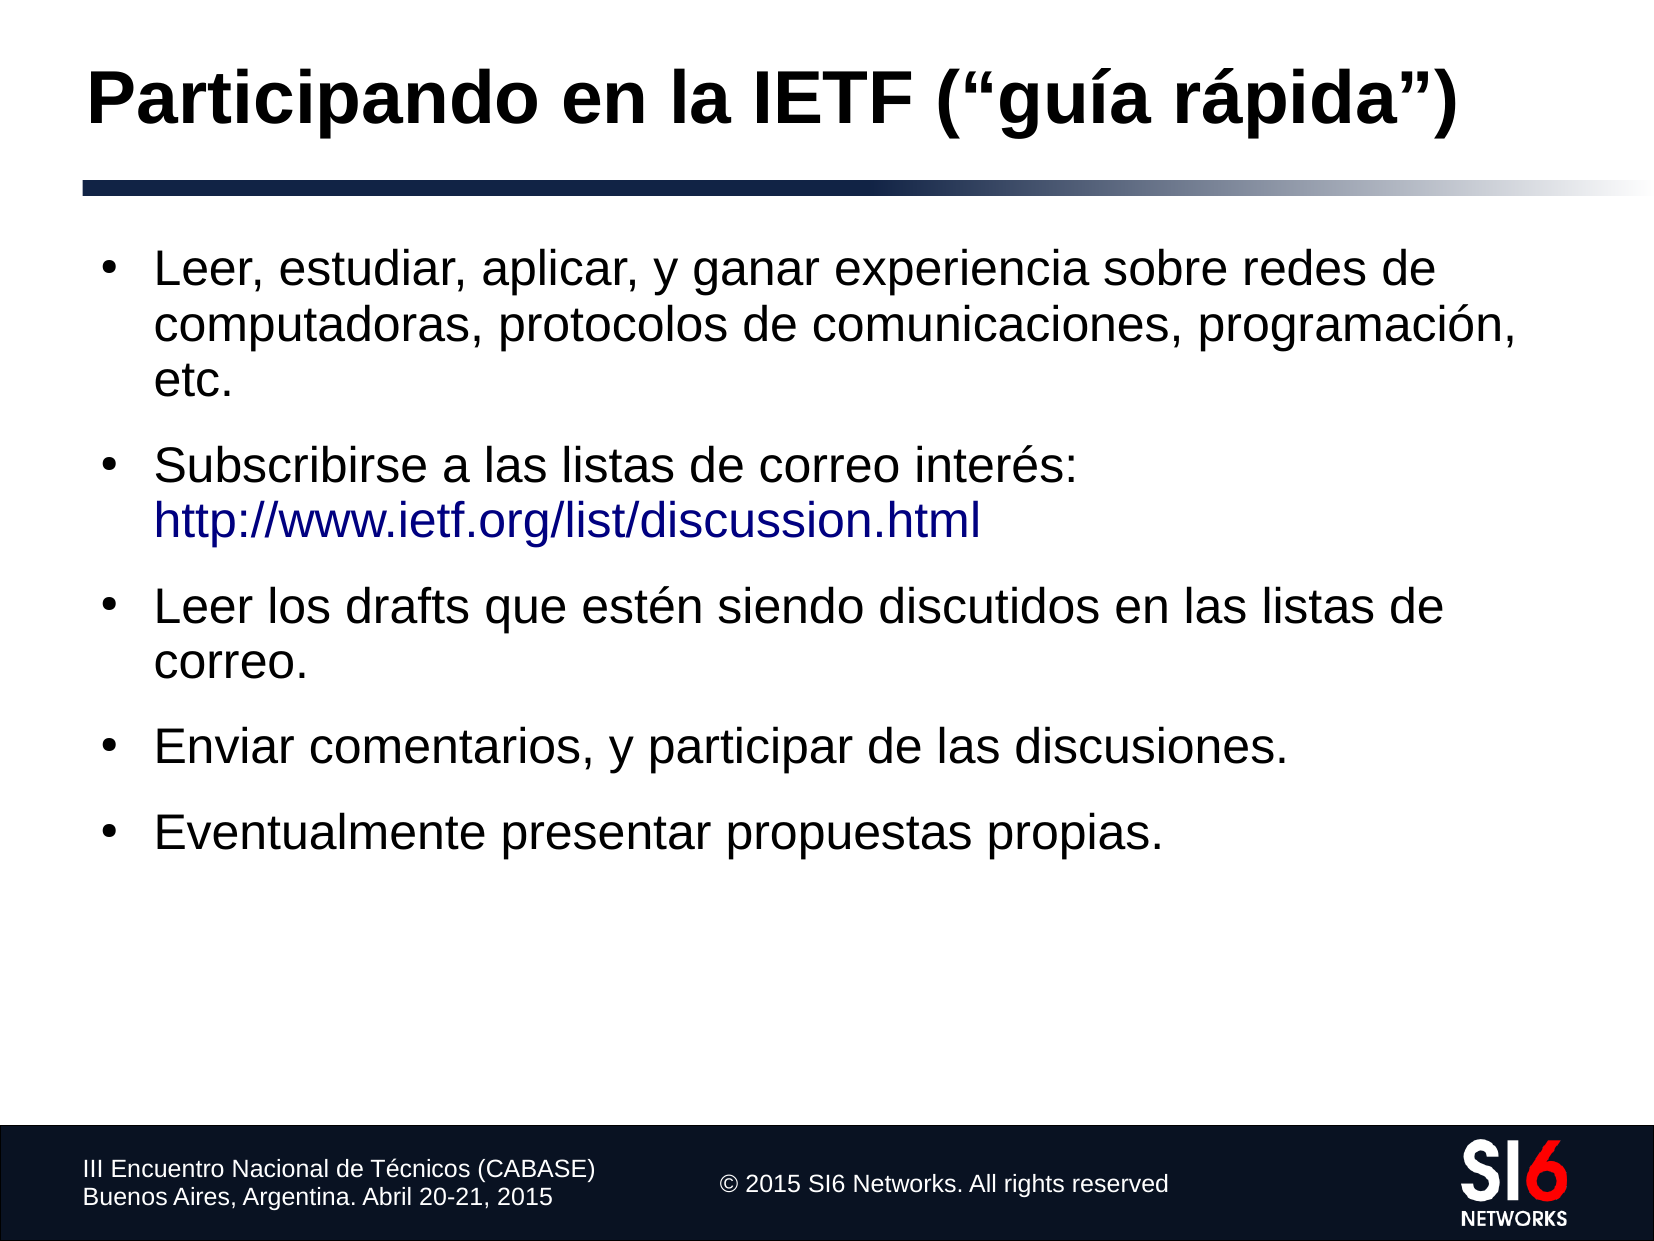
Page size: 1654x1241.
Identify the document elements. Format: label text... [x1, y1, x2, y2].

picture [1461, 1139, 1567, 1226]
title Participando en la IETF (“guía rápida”) [86, 30, 1576, 166]
list Leer, estudiar, aplicar, y ganar experiencia sobre redes de computadoras, protocolos de comunicaciones, programación, etc. Subscribirse a las listas de correo interés:http://www.ietf.org/list/discussion.html Leer los drafts que estén siendo discutidos en las listas de correo. Enviar comentarios, y participar de las discusiones. Eventualmente presentar propuestas propias. [82, 240, 1571, 1059]
